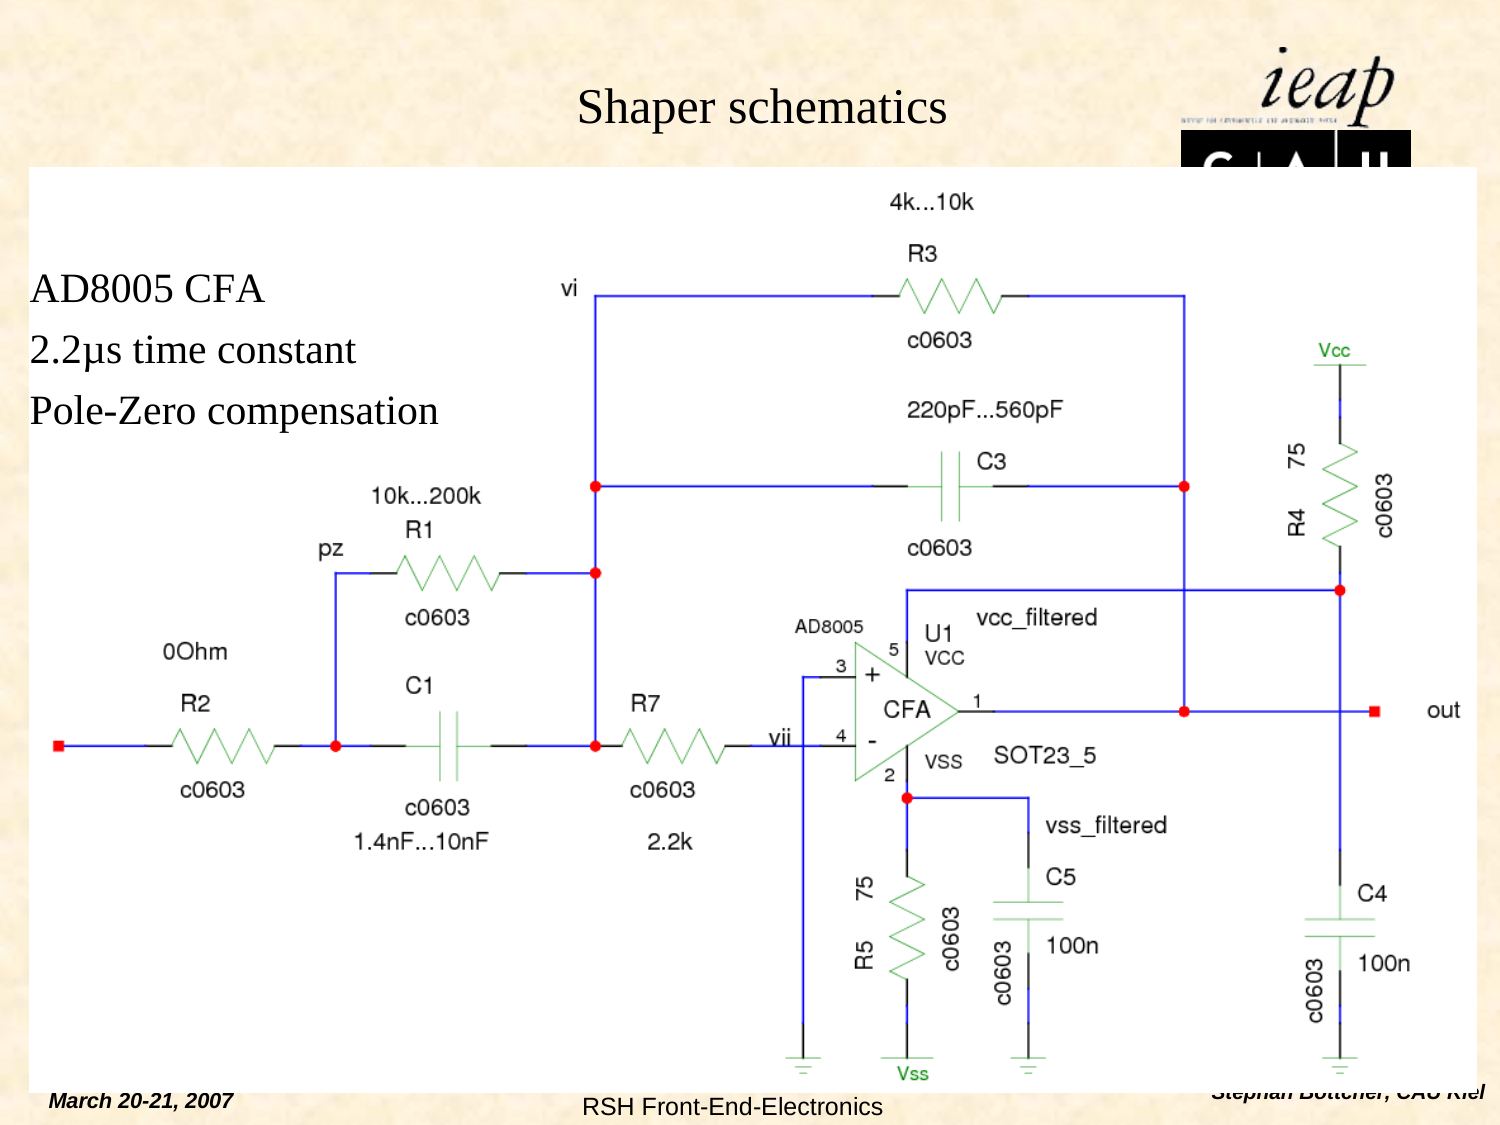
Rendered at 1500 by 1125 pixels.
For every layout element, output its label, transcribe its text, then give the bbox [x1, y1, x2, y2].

list AD8005 CFA 2.2µs time constant Pole-Zero compensation [29, 265, 819, 994]
title Shaper schematics [299, 8, 1225, 205]
picture [0, 0, 1500, 1125]
